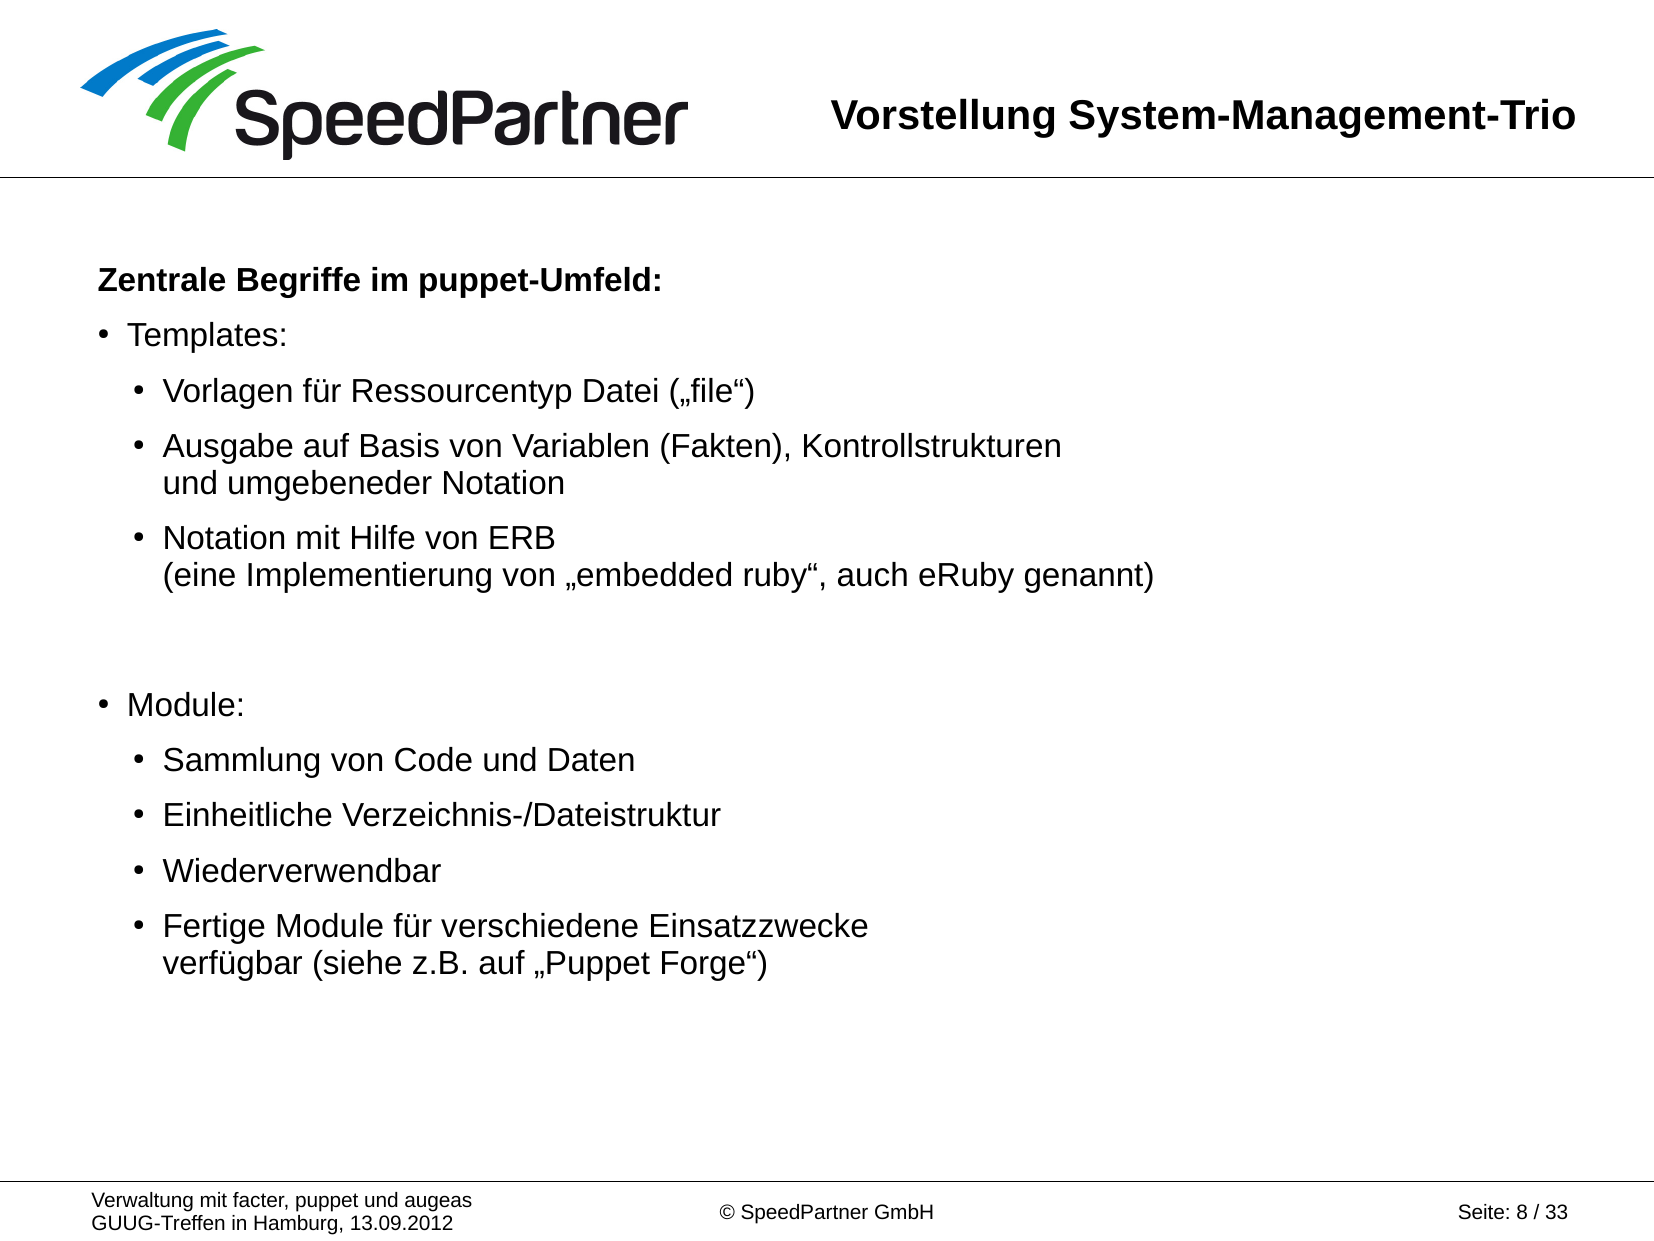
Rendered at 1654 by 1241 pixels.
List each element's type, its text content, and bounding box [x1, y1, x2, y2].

title Vorstellung System-Management-Trio [590, 70, 1577, 160]
picture [80, 29, 688, 160]
text_box Zentrale Begriffe im puppet-Umfeld: Templates: Vorlagen für Ressourcentyp Datei („file“) Ausgabe auf Basis von Variablen (Fakten), Kontrollstrukturen und umgebeneder Notation Notation mit Hilfe von ERB (eine Implementierung von „embedded ruby“, auch eRuby genannt) Module: Sammlung von Code und Daten Einheitliche Verzeichnis-/Dateistruktur Wiederverwendbar Fertige Module für verschiedene Einsatzzwecke verfügbar (siehe z.B. auf „Puppet Forge“) [82, 253, 1565, 1177]
